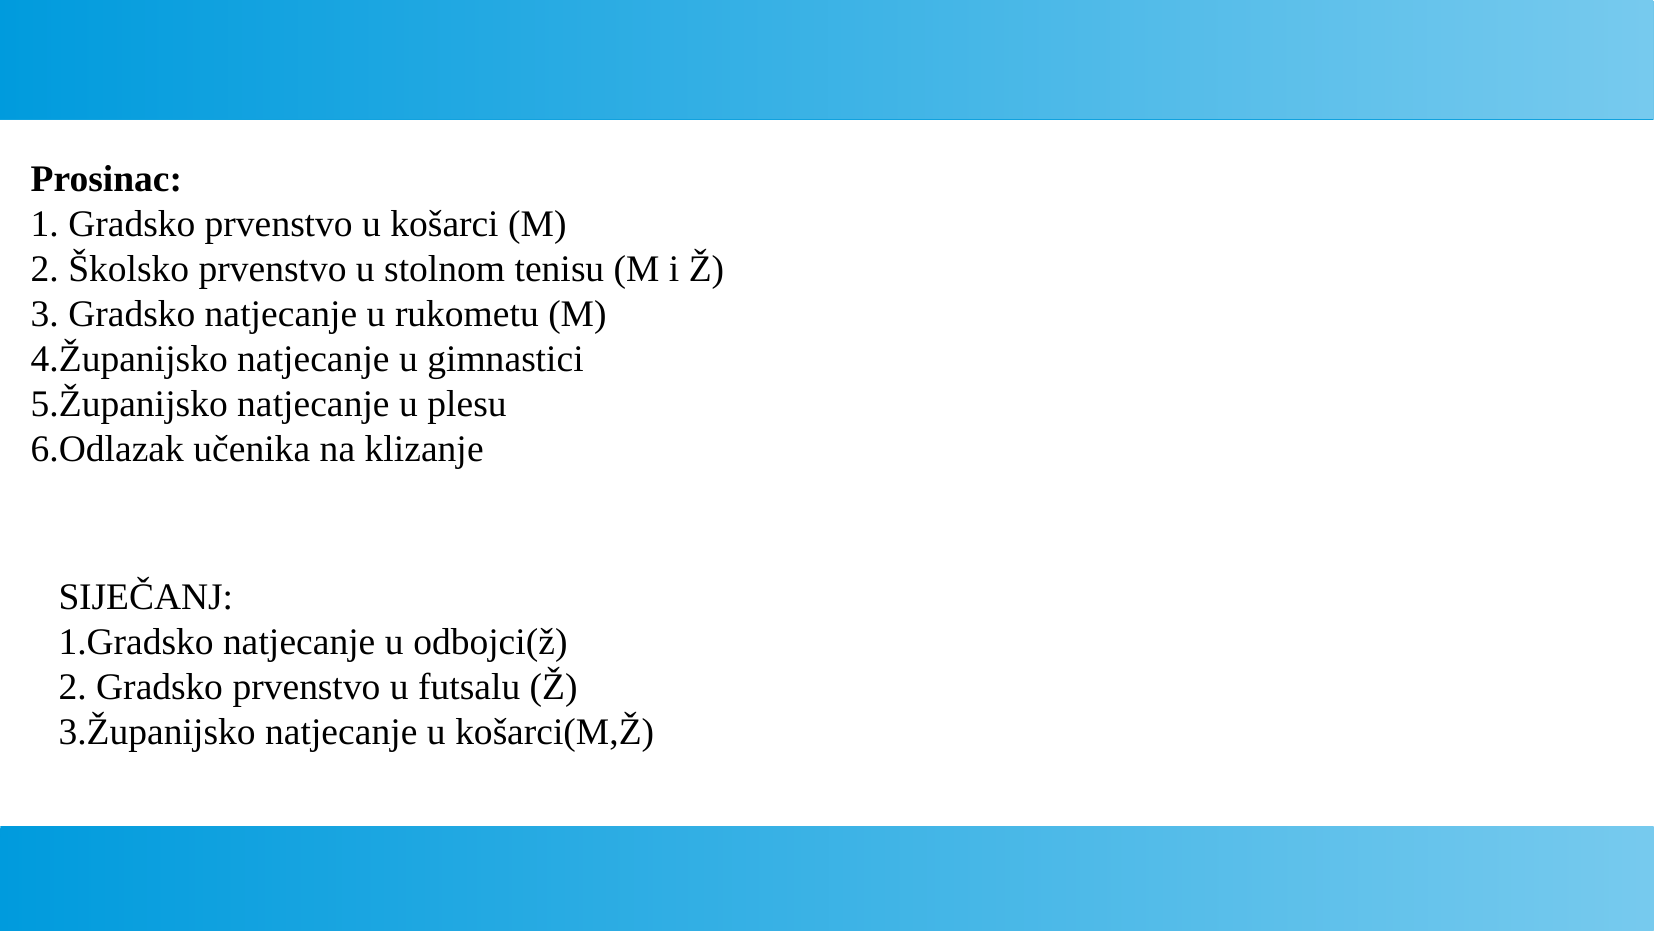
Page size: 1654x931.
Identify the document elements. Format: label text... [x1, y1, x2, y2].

text_box Prosinac: 1. Gradsko prvenstvo u košarci (M) 2. Školsko prvenstvo u stolnom tenisu (M i Ž) 3. Gradsko natjecanje u rukometu (M) 4.Županijsko natjecanje u gimnastici 5.Županijsko natjecanje u plesu 6.Odlazak učenika na klizanje [15, 146, 1240, 480]
text_box SIJEČANJ: 1.Gradsko natjecanje u odbojci(ž) 2. Gradsko prvenstvo u futsalu (Ž) 3.Županijsko natjecanje u košarci(M,Ž) [43, 564, 1240, 762]
